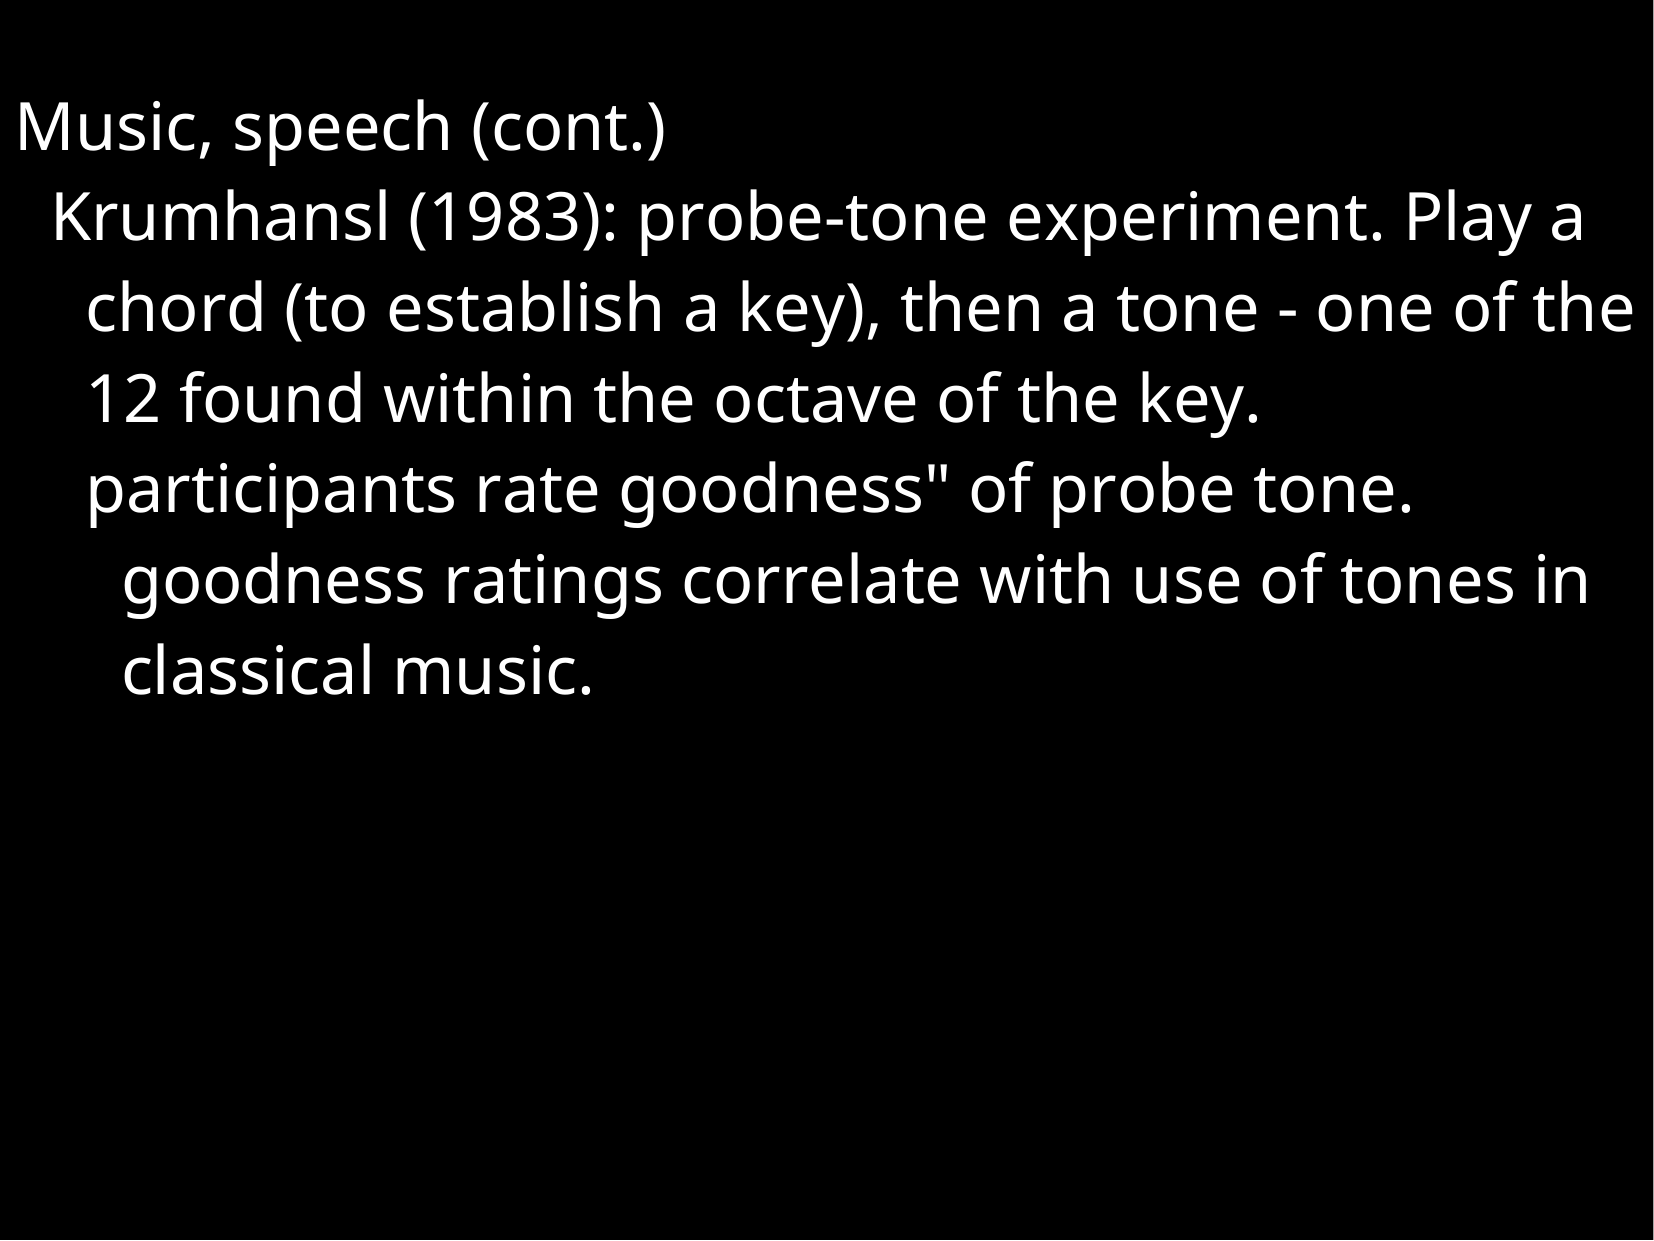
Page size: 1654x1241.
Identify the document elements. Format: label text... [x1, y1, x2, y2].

text_box Music, speech (cont.) Krumhansl (1983): probe-tone experiment. Play a chord (to establish a key), then a tone - one of the 12 found within the octave of the key. participants rate goodness" of probe tone. goodness ratings correlate with use of tones in classical music. [0, 14, 1654, 901]
